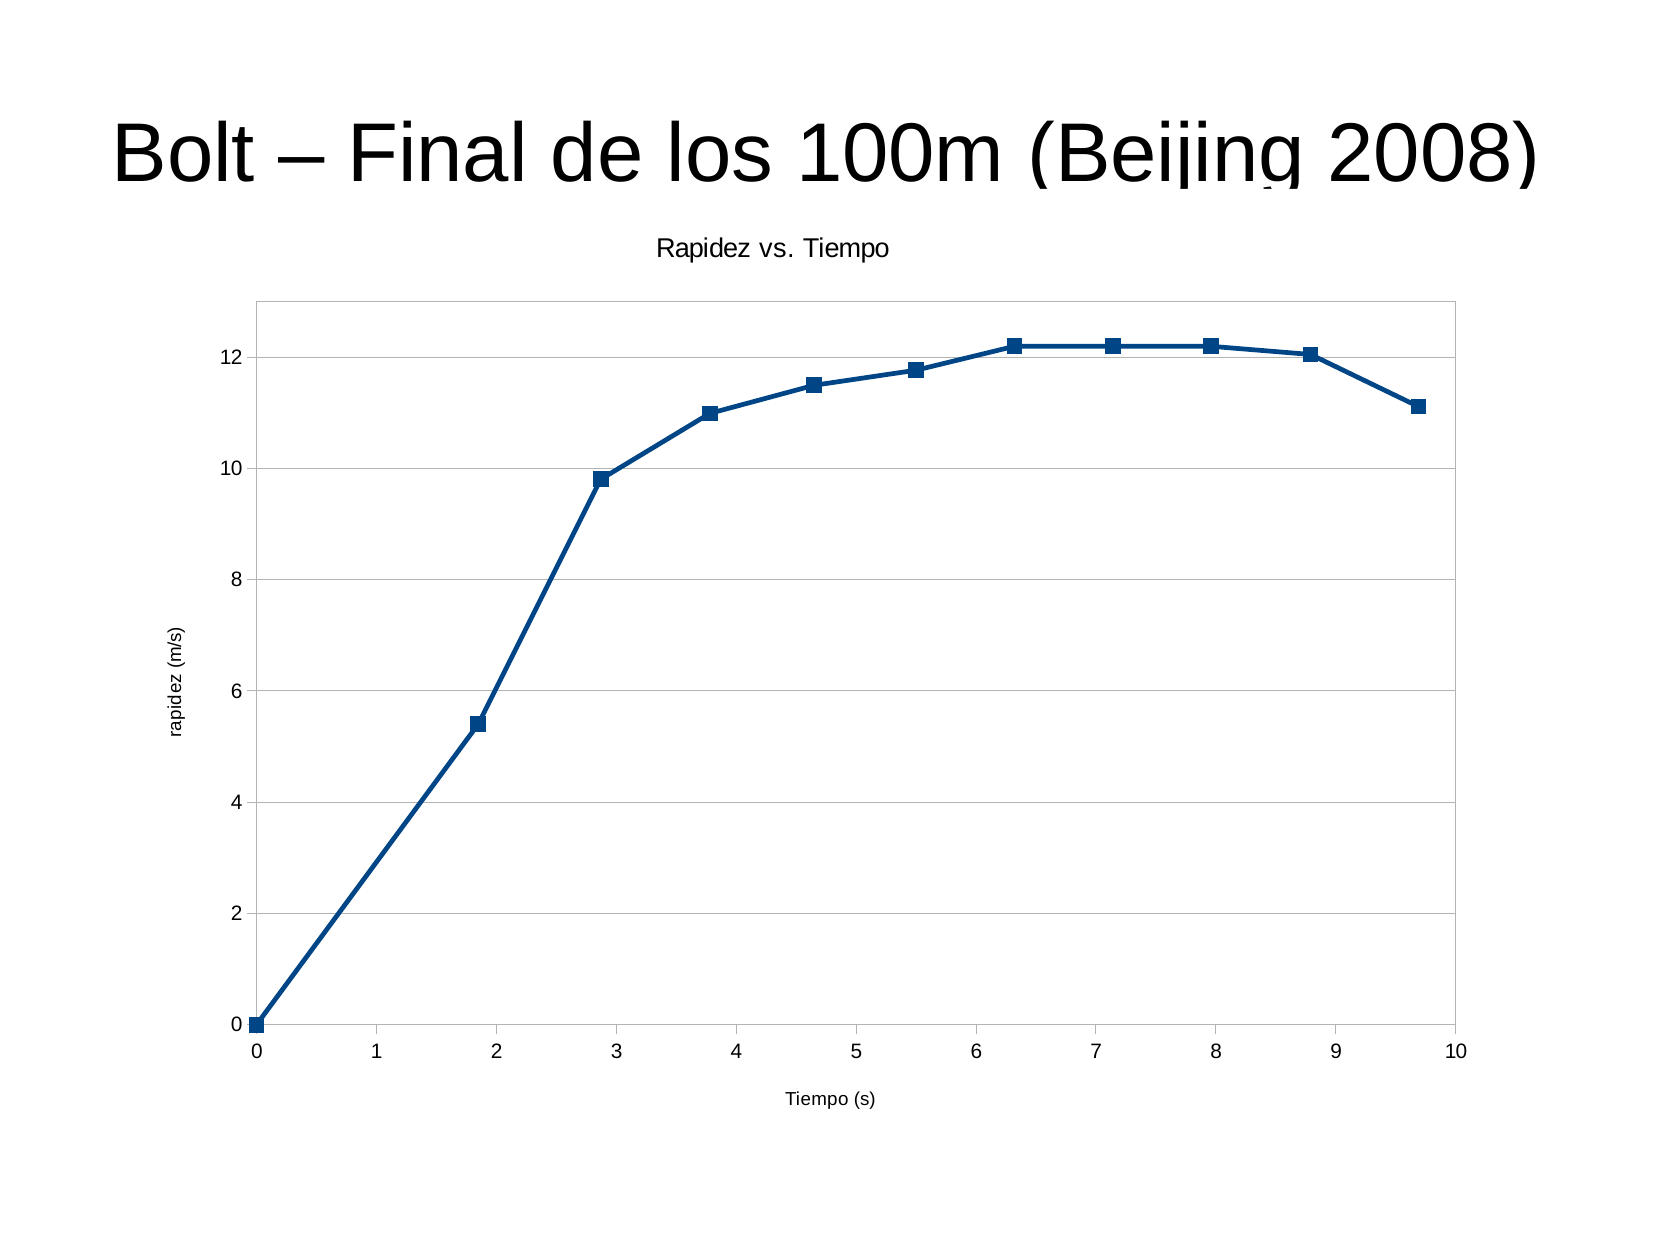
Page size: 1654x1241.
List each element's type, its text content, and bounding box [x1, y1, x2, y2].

chart [118, 188, 1552, 1182]
title Bolt – Final de los 100m (Beijing 2008) [82, 49, 1571, 257]
